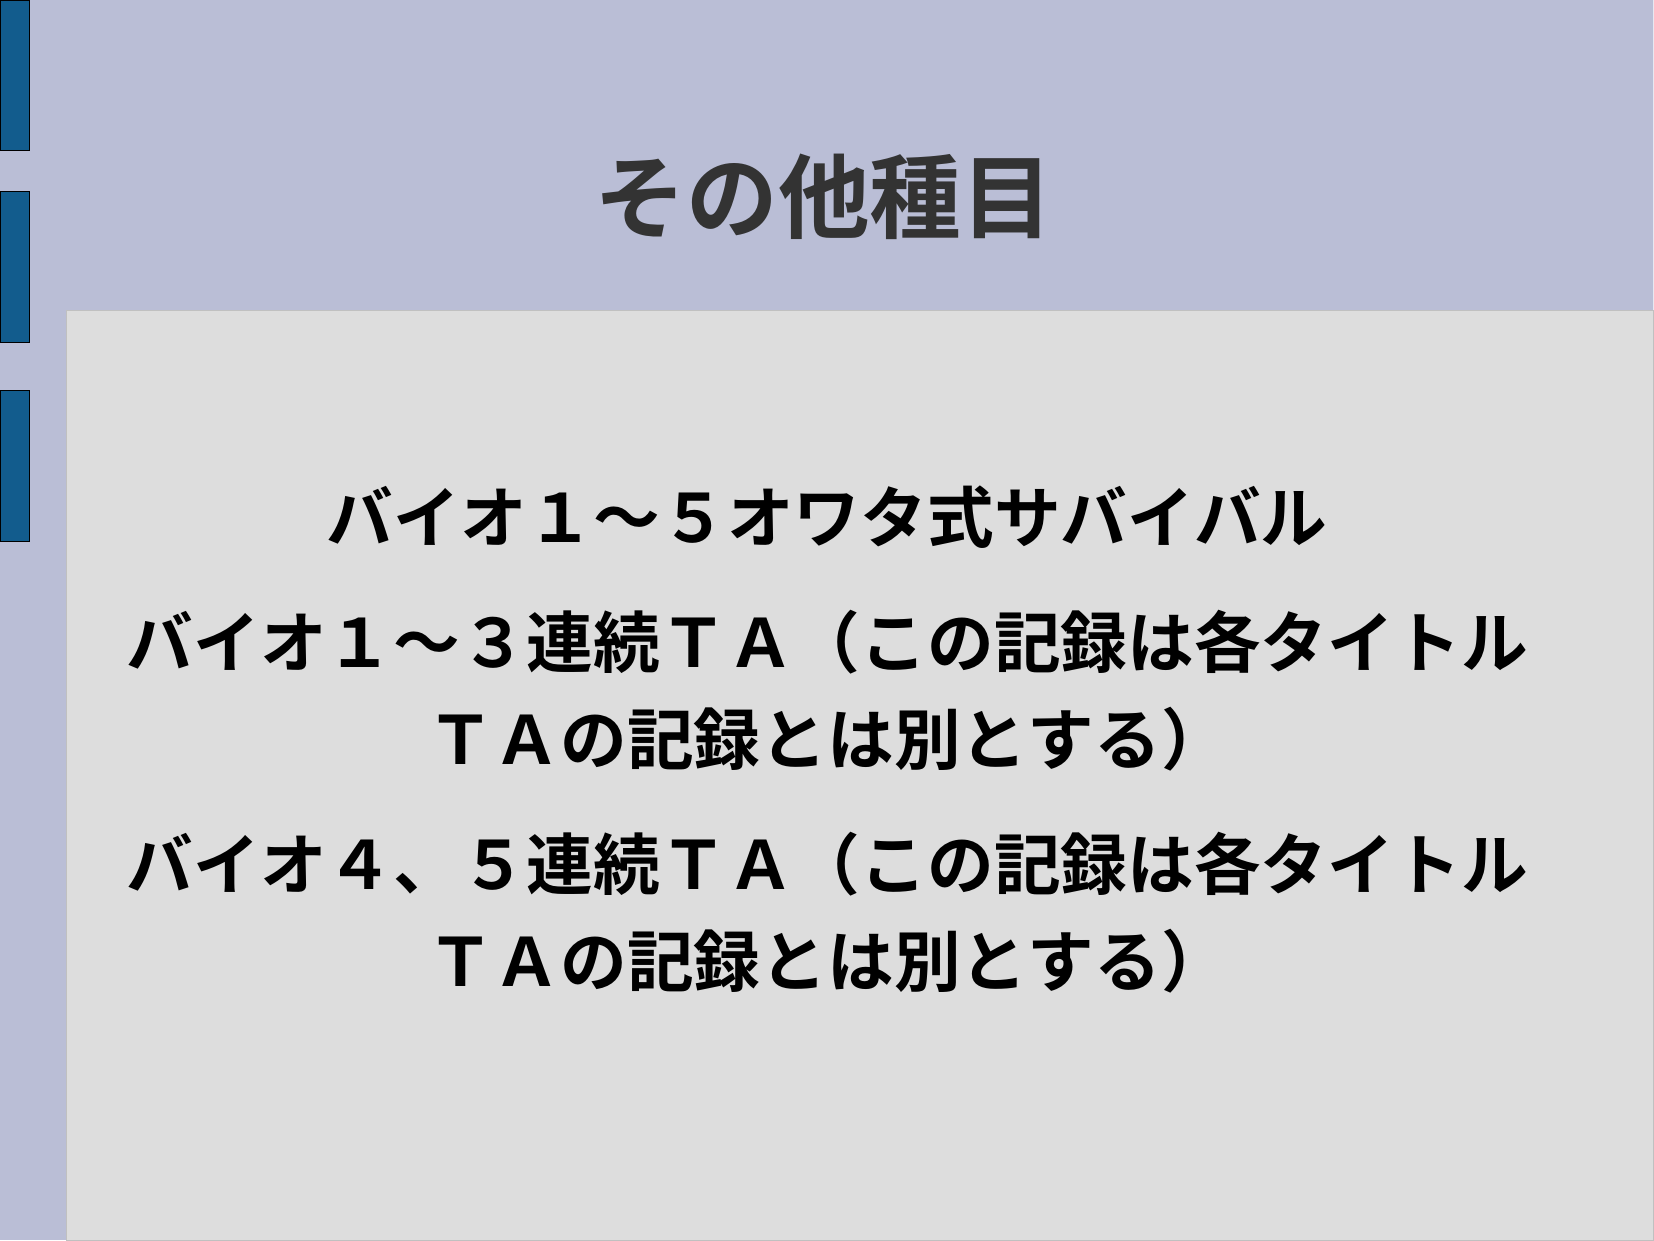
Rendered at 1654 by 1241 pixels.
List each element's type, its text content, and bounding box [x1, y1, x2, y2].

subtitle バイオ１～５オワタ式サバイバル バイオ１～３連続ＴＡ（この記録は各タイトルＴＡの記録とは別とする） バイオ４、５連続ＴＡ（この記録は各タイトルＴＡの記録とは別とする） [121, 344, 1534, 1127]
title その他種目 [118, 88, 1531, 296]
